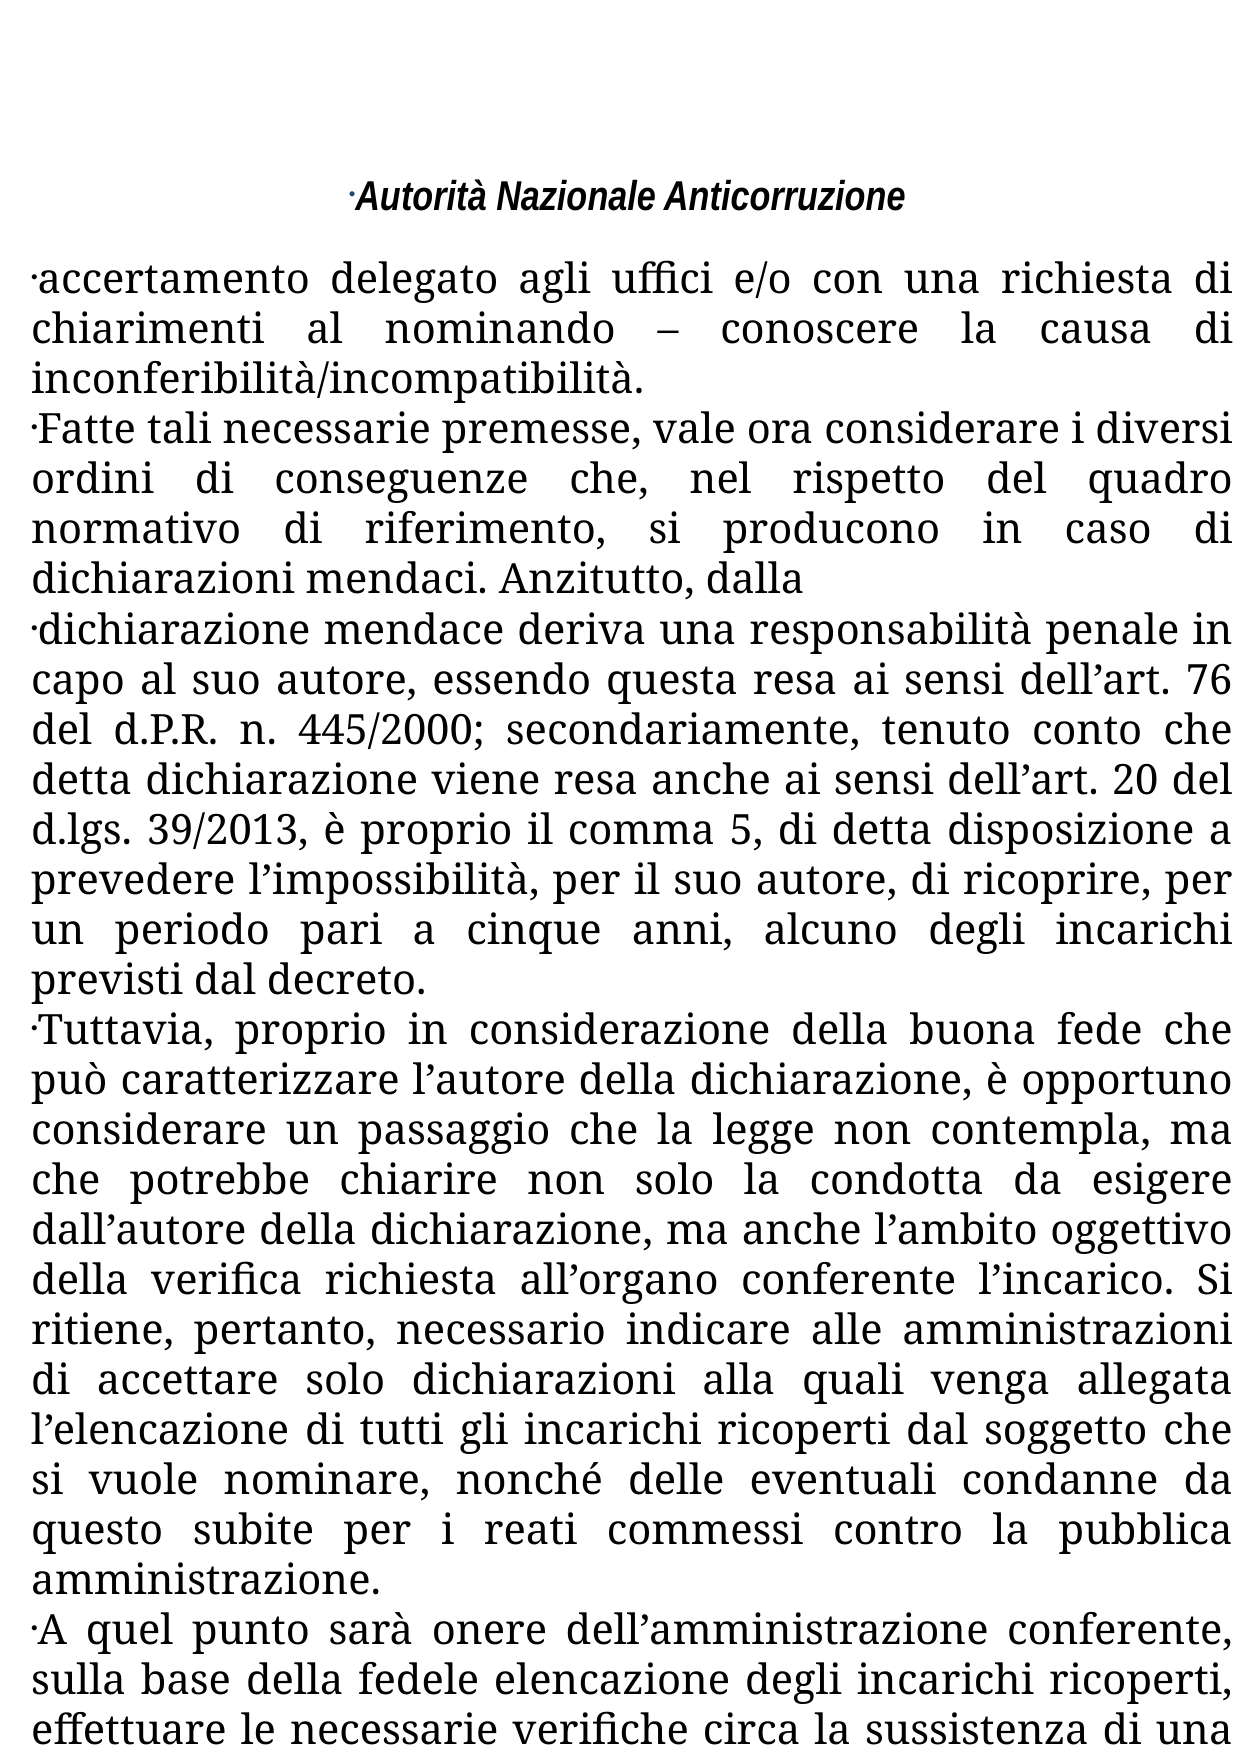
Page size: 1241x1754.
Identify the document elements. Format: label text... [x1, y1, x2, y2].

list Autorità Nazionale Anticorruzione accertamento delegato agli uffici e/o con una richiesta di chiarimenti al nominando – conoscere la causa di inconferibilità/incompatibilità. Fatte tali necessarie premesse, vale ora considerare i diversi ordini di conseguenze che, nel rispetto del quadro normativo di riferimento, si producono in caso di dichiarazioni mendaci. Anzitutto, dalla dichiarazione mendace deriva una responsabilità penale in capo al suo autore, essendo questa resa ai sensi dell’art. 76 del d.P.R. n. 445/2000; secondariamente, tenuto conto che detta dichiarazione viene resa anche ai sensi dell’art. 20 del d.lgs. 39/2013, è proprio il comma 5, di detta disposizione a prevedere l’impossibilità, per il suo autore, di ricoprire, per un periodo pari a cinque anni, alcuno degli incarichi previsti dal decreto. Tuttavia, proprio in considerazione della buona fede che può caratterizzare l’autore della dichiarazione, è opportuno considerare un passaggio che la legge non contempla, ma che potrebbe chiarire non solo la condotta da esigere dall’autore della dichiarazione, ma anche l’ambito oggettivo della verifica richiesta all’organo conferente l’incarico. Si ritiene, pertanto, necessario indicare alle amministrazioni di accettare solo dichiarazioni alla quali venga allegata l’elencazione di tutti gli incarichi ricoperti dal soggetto che si vuole nominare, nonché delle eventuali condanne da questo subite per i reati commessi contro la pubblica amministrazione. A quel punto sarà onere dell’amministrazione conferente, sulla base della fedele elencazione degli incarichi ricoperti, effettuare le necessarie verifiche circa la sussistenza di una causa di inconferibilità o di incompatibilità. In questo modo risulterà meno complicato accertare l’elemento psicologico del dolo o della colpa lieve in capo all’organo conferente, chiamato ad accertare se, in base agli incarichi riportati nell’elenco prodotto, quello che si vuole affidare sia o meno inconferibile o sia con quelli incompatibile. [23, 168, 1241, 1754]
